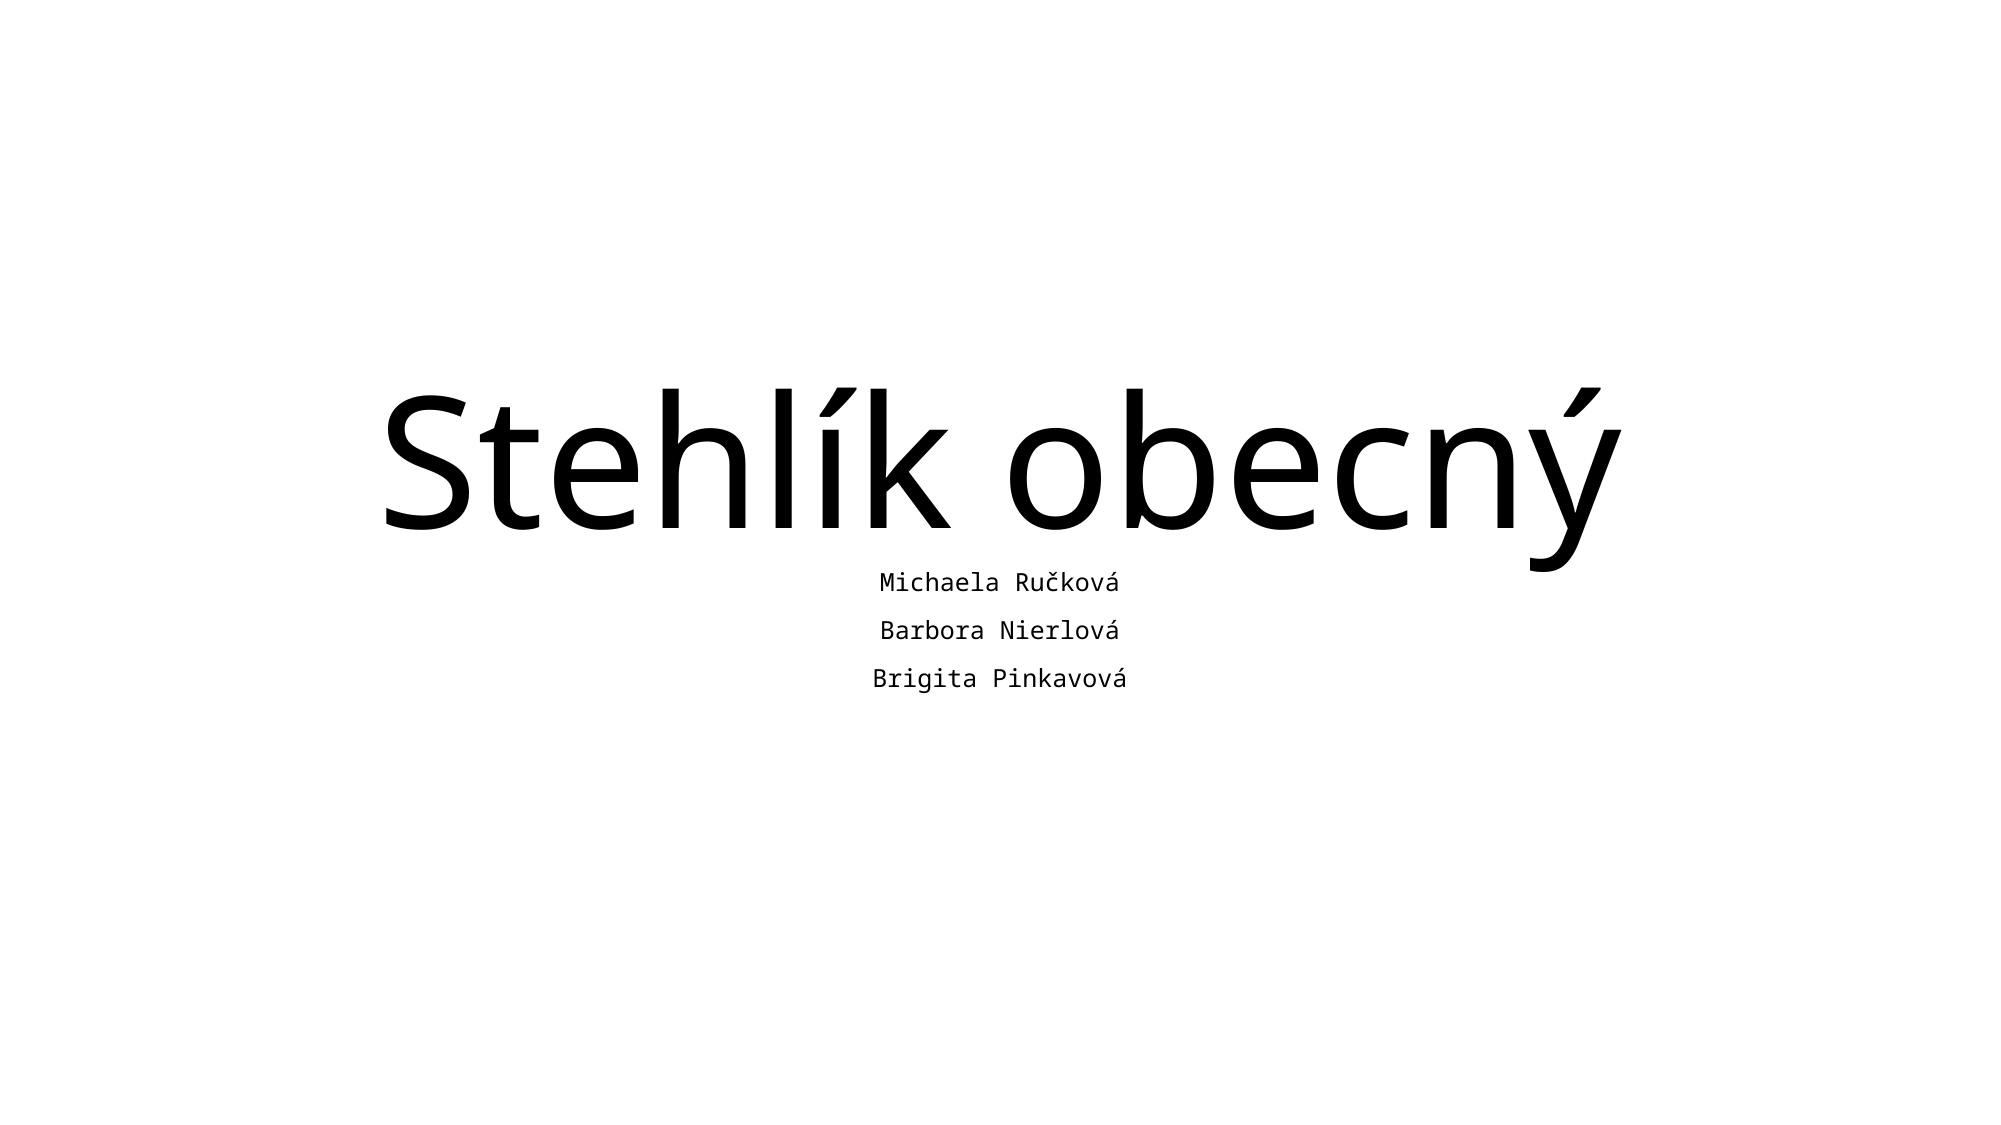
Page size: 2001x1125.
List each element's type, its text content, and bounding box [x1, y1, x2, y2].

subtitle Michaela Ručková Barbora Nierlová Brigita Pinkavová [249, 562, 1750, 835]
title Stehlík obecný [249, 184, 1750, 562]
